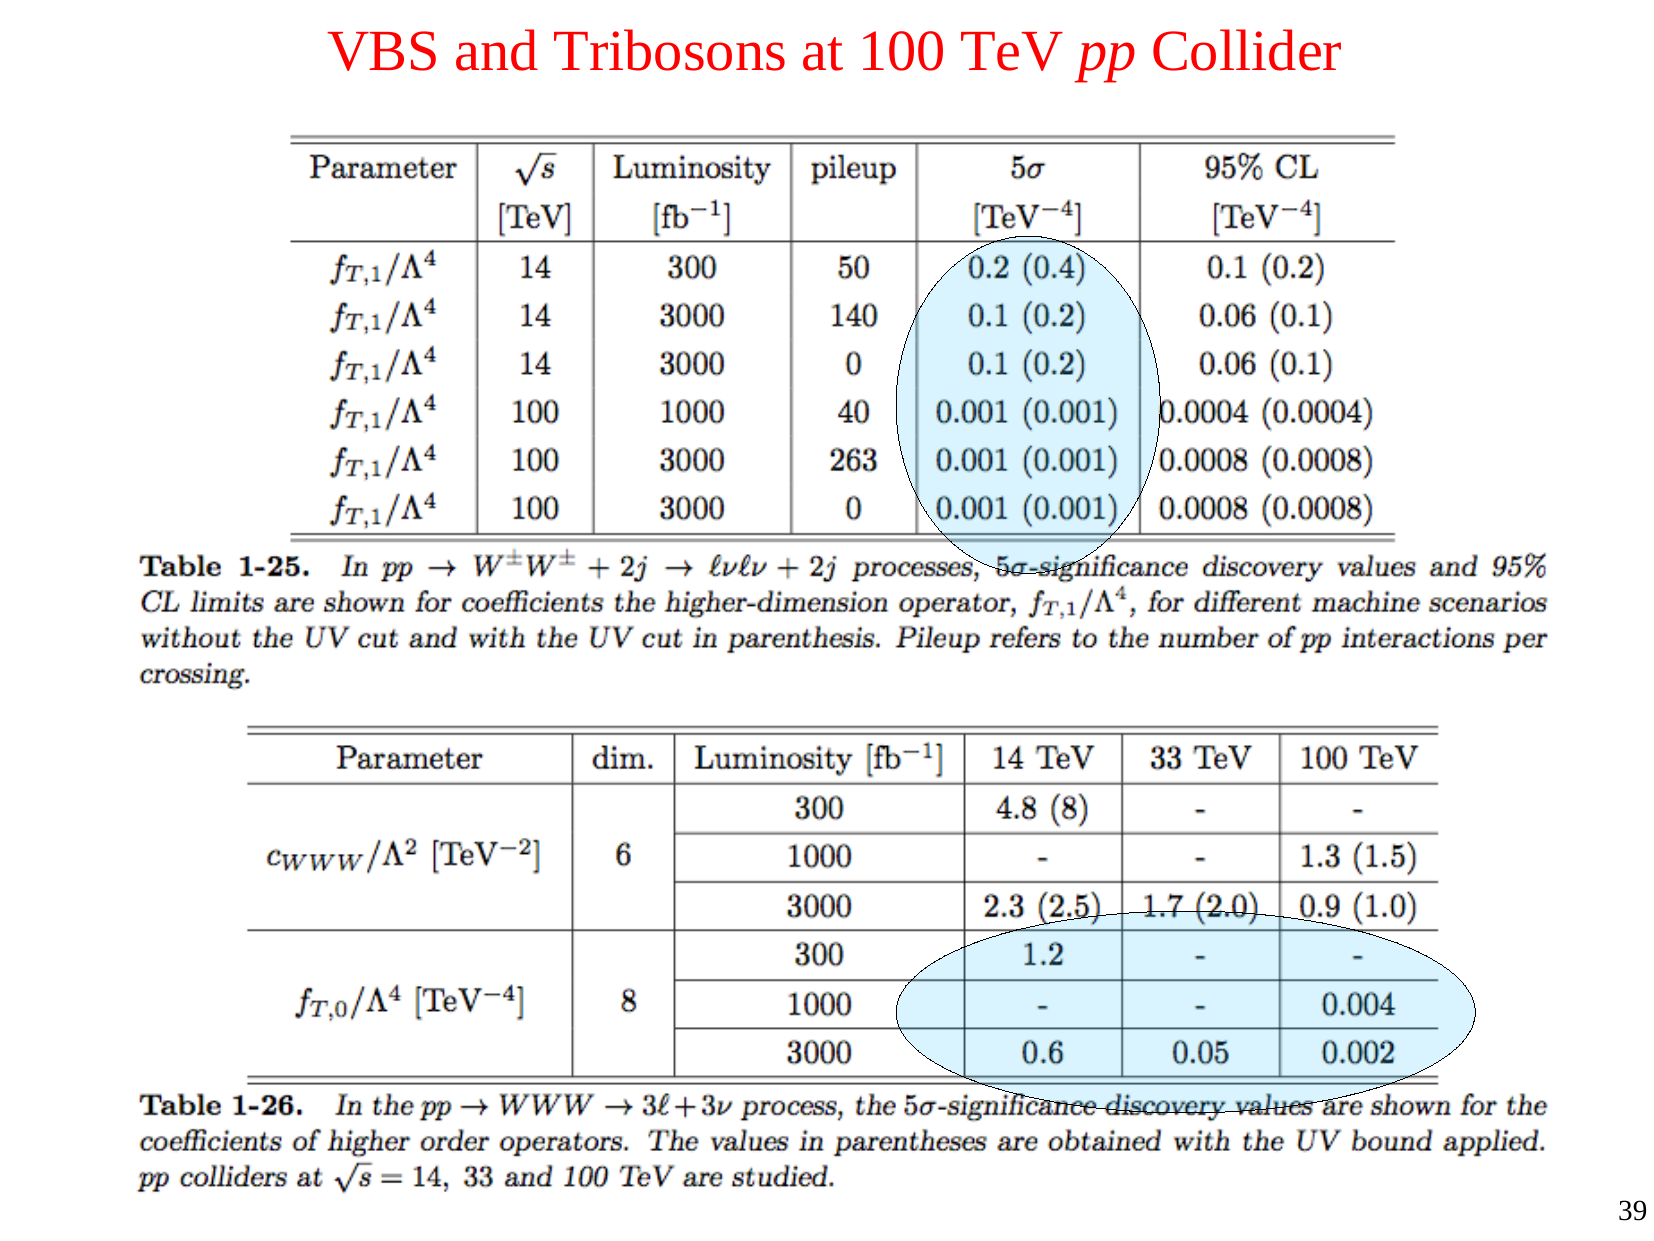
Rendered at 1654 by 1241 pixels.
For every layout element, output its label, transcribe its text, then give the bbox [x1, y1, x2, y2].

title VBS and Tribosons at 100 TeV pp Collider [128, 0, 1541, 91]
text_box [896, 236, 1161, 574]
picture [24, 91, 1580, 1217]
text_box [896, 911, 1476, 1113]
